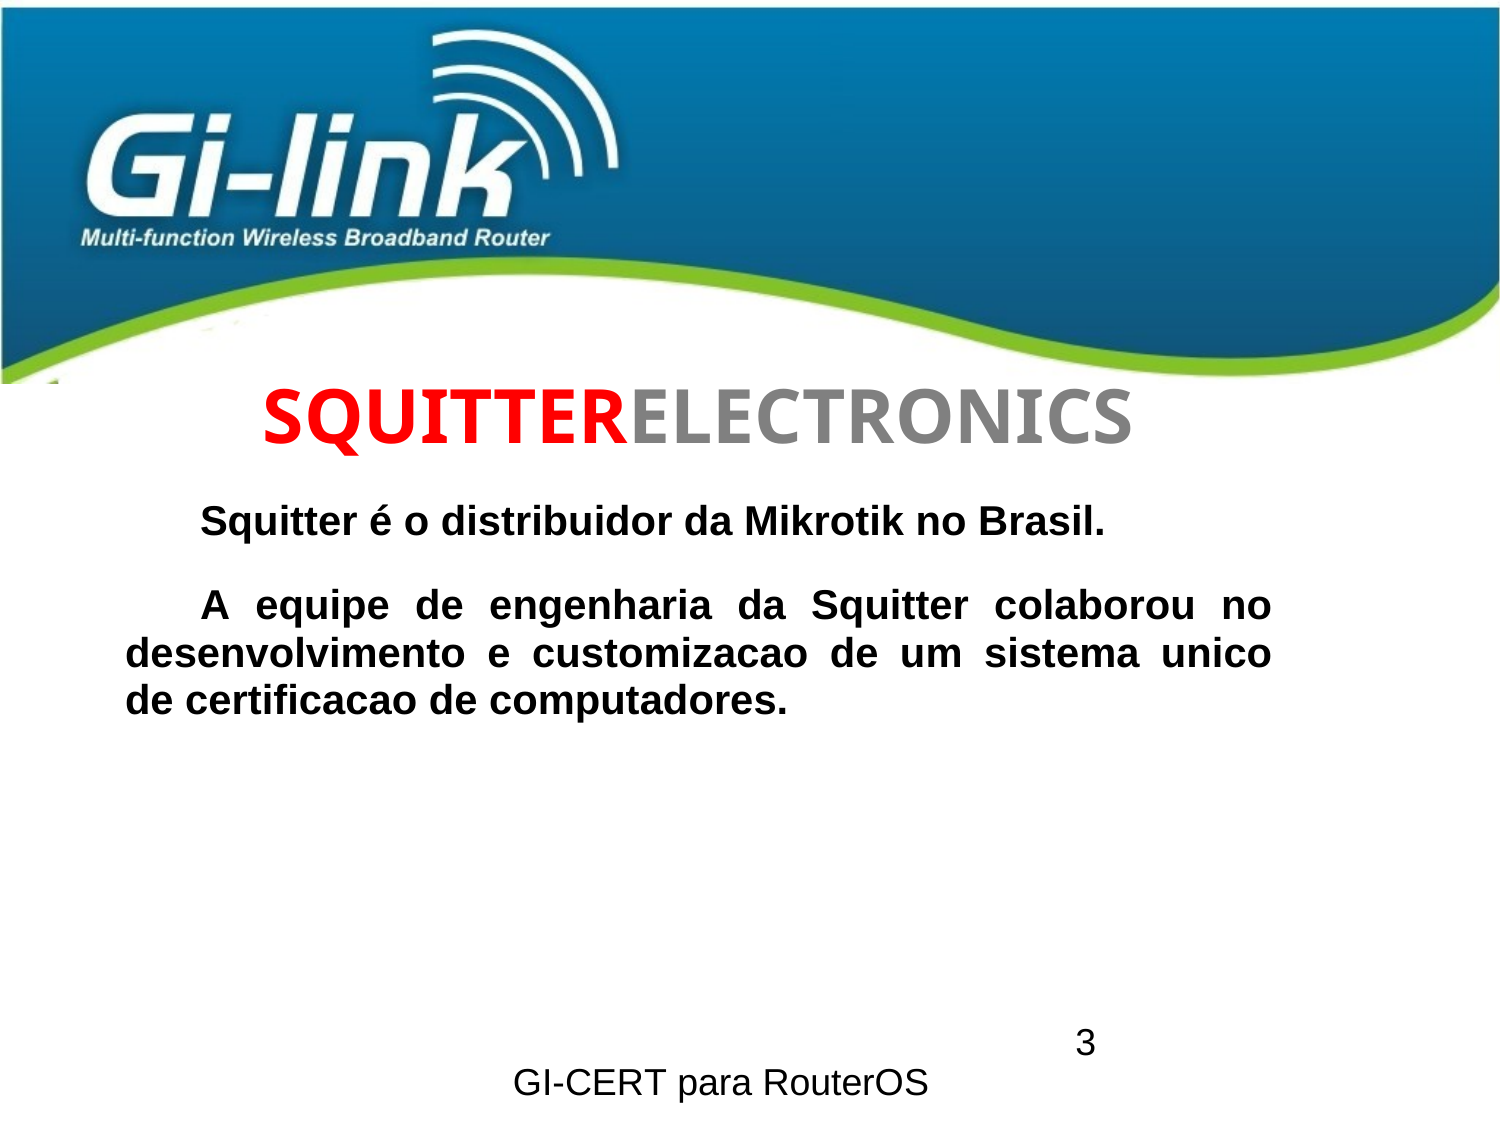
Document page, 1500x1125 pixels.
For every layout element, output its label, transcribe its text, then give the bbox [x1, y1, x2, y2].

picture [0, 0, 1500, 384]
text_box SQUITTERELECTRONICS Squitter é o distribuidor da Mikrotik no Brasil. A equipe de engenharia da Squitter colaborou no desenvolvimento e customizacao de um sistema unico de certificacao de computadores. [124, 374, 1273, 938]
